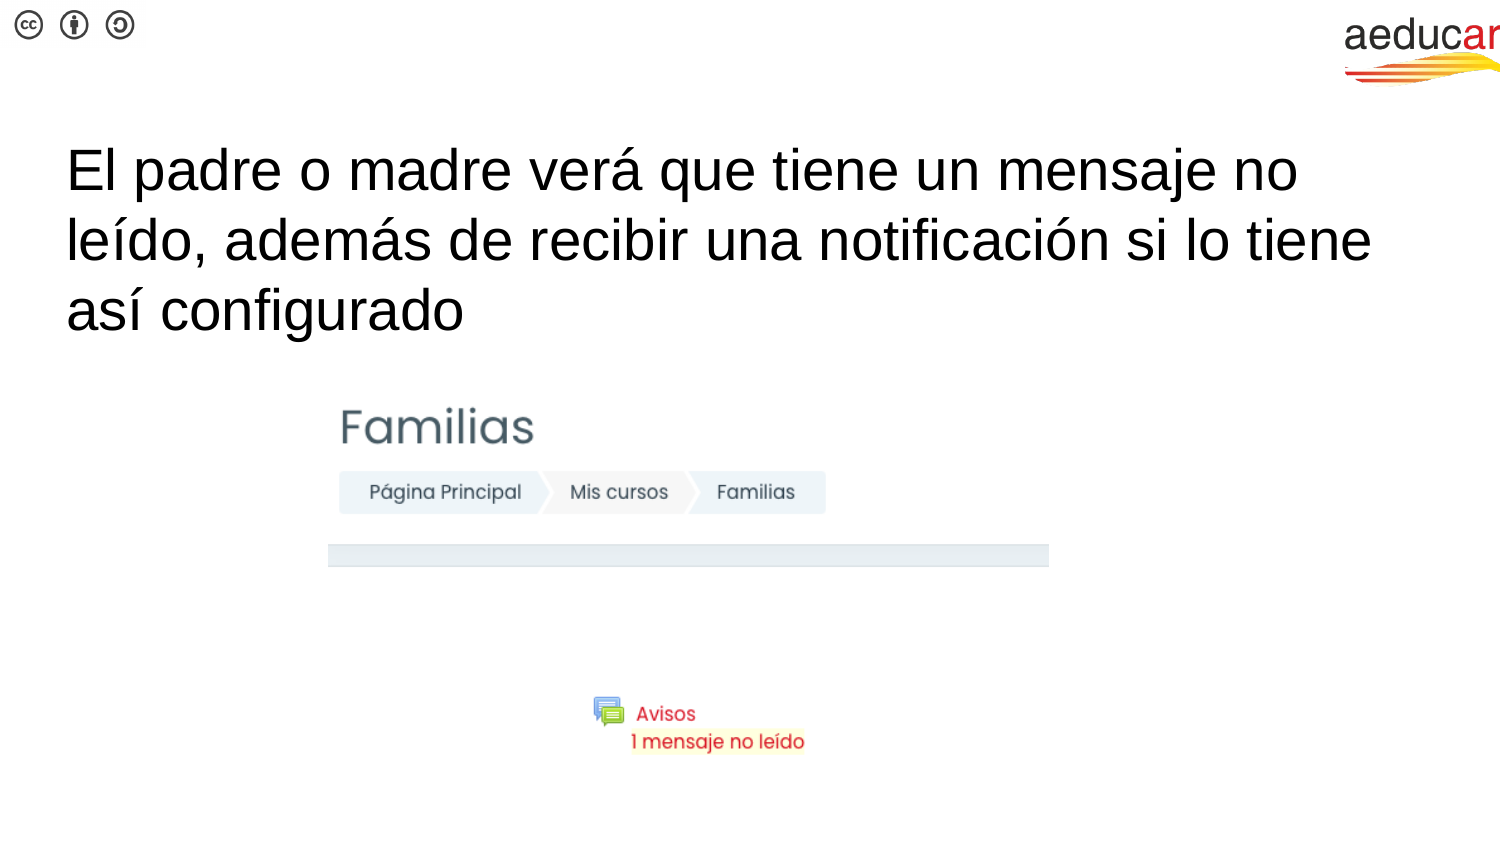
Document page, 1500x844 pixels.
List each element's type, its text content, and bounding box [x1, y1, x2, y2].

title El padre o madre verá que tiene un mensaje no leído, además de recibir una notificación si lo tiene así configurado [51, 117, 1449, 389]
picture [1344, 0, 1500, 104]
picture [0, 0, 146, 48]
picture [328, 388, 1049, 794]
